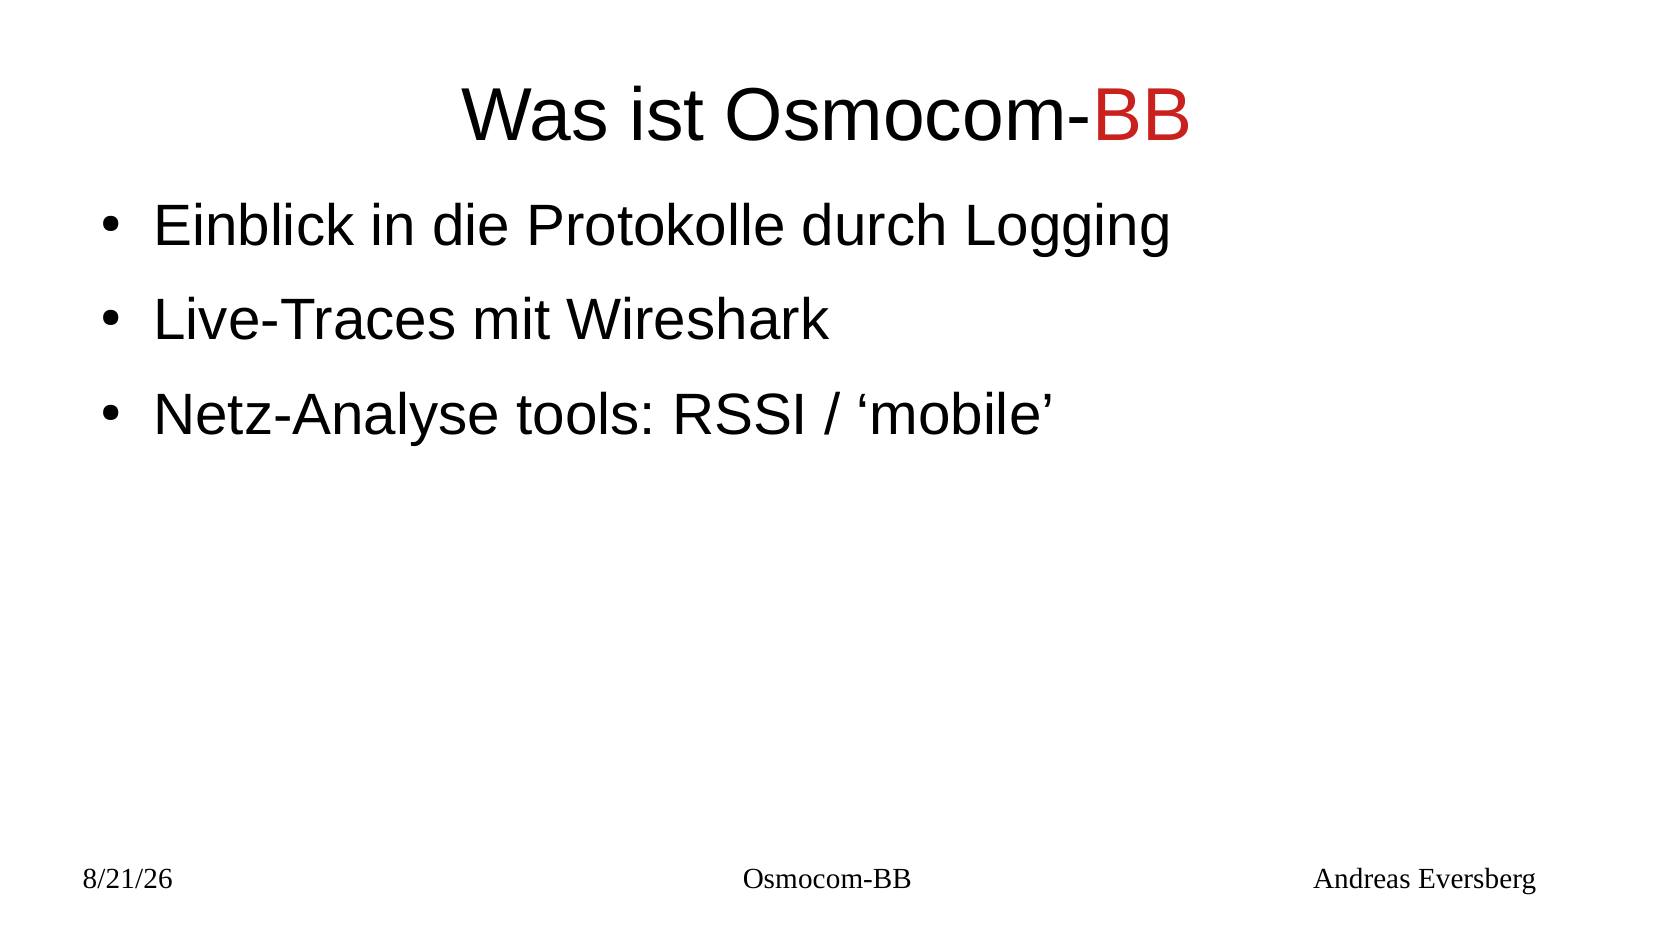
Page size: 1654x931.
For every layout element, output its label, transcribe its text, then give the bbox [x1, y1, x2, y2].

list Einblick in die Protokolle durch Logging Live-Traces mit Wireshark Netz-Analyse tools: RSSI / ‘mobile’ [82, 192, 1571, 826]
title Was ist Osmocom-BB [82, 37, 1571, 192]
